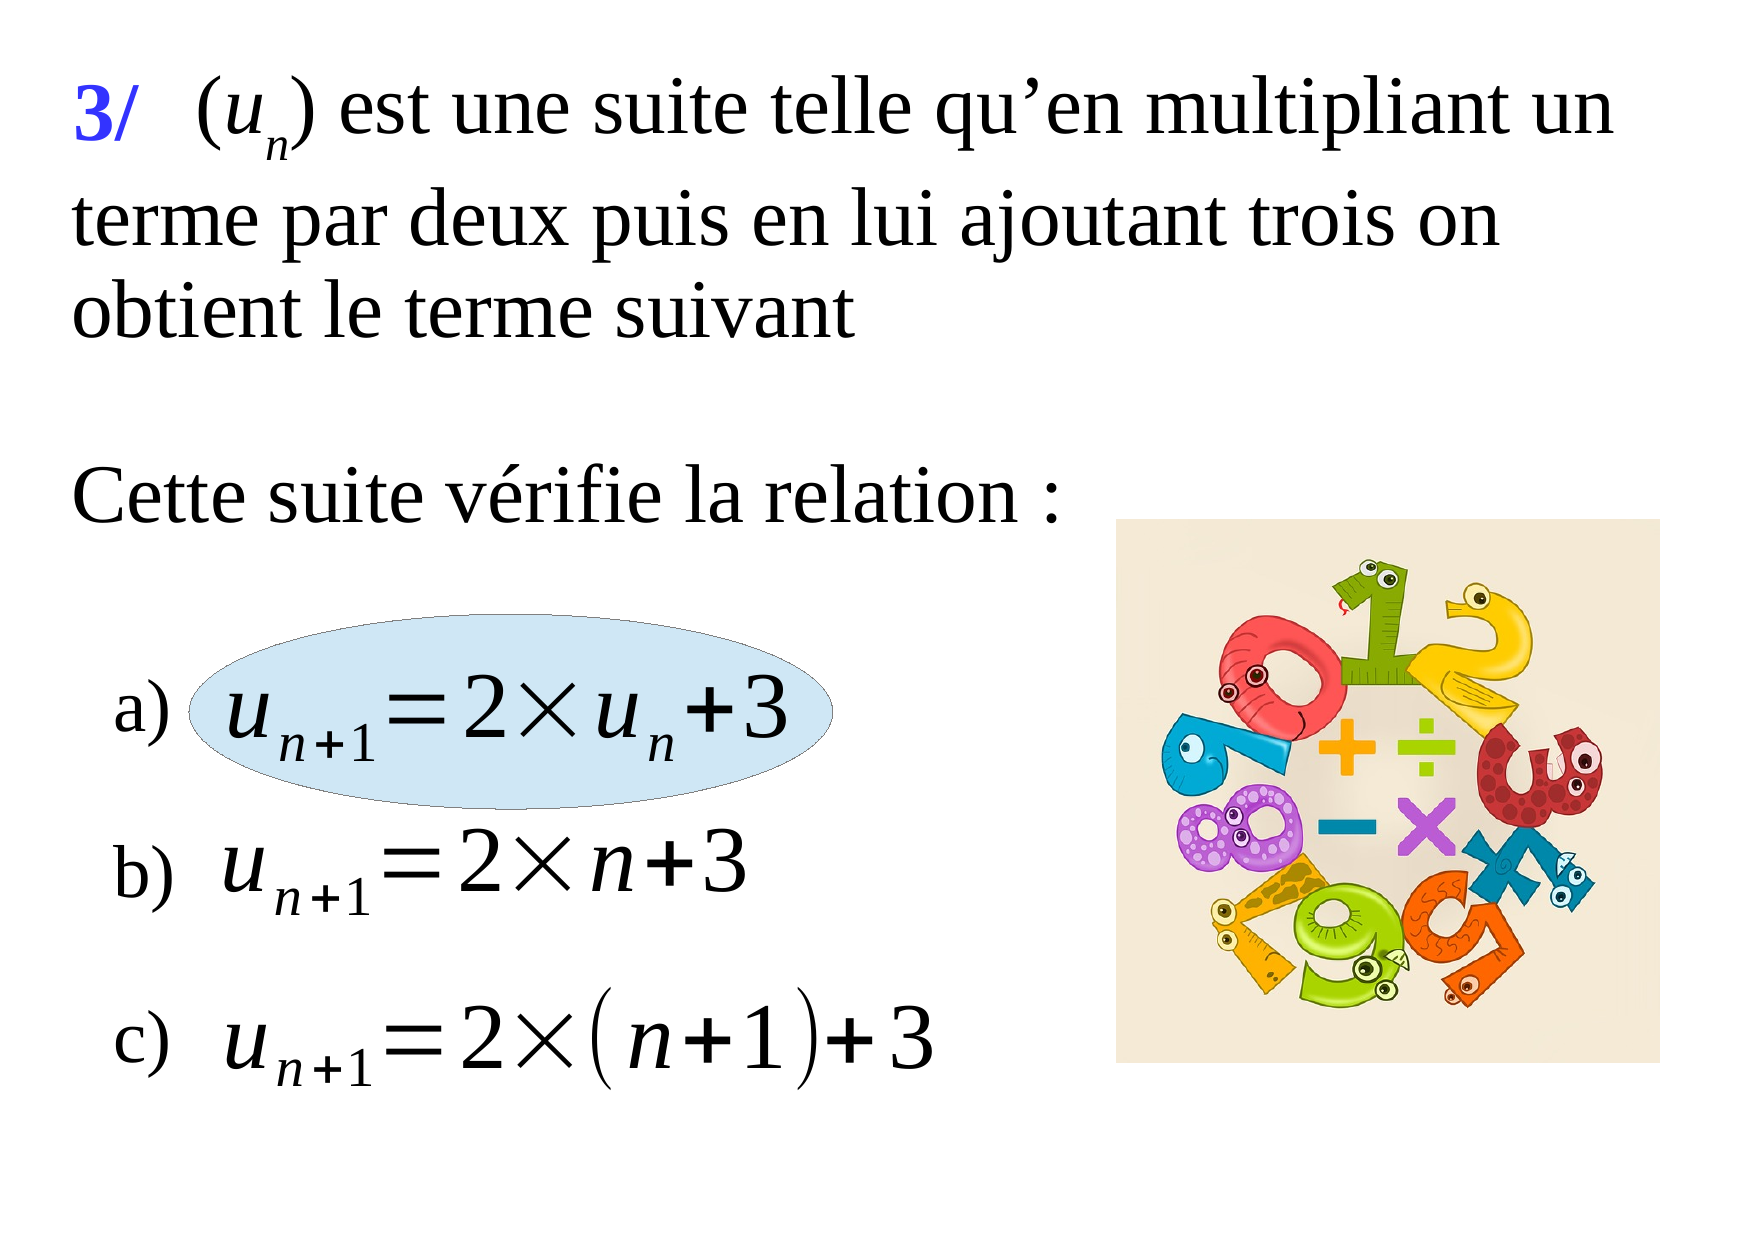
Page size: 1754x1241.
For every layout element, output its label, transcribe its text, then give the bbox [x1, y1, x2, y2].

text_box [578, 301, 609, 373]
picture [1116, 519, 1660, 1063]
text_box [263, 774, 759, 809]
text_box 3/ [59, 59, 154, 167]
text_box (un) est une suite telle qu’en multipliant un terme par deux puis en lui ajoutant trois on obtient le terme suivant Cette suite vérifie la relation : [56, 51, 1633, 548]
text_box [248, 614, 773, 655]
chart [200, 655, 812, 774]
text_box [188, 686, 200, 737]
text_box a) b) c) [98, 656, 402, 1087]
chart [198, 980, 957, 1102]
chart [196, 809, 775, 928]
text_box [812, 677, 833, 747]
